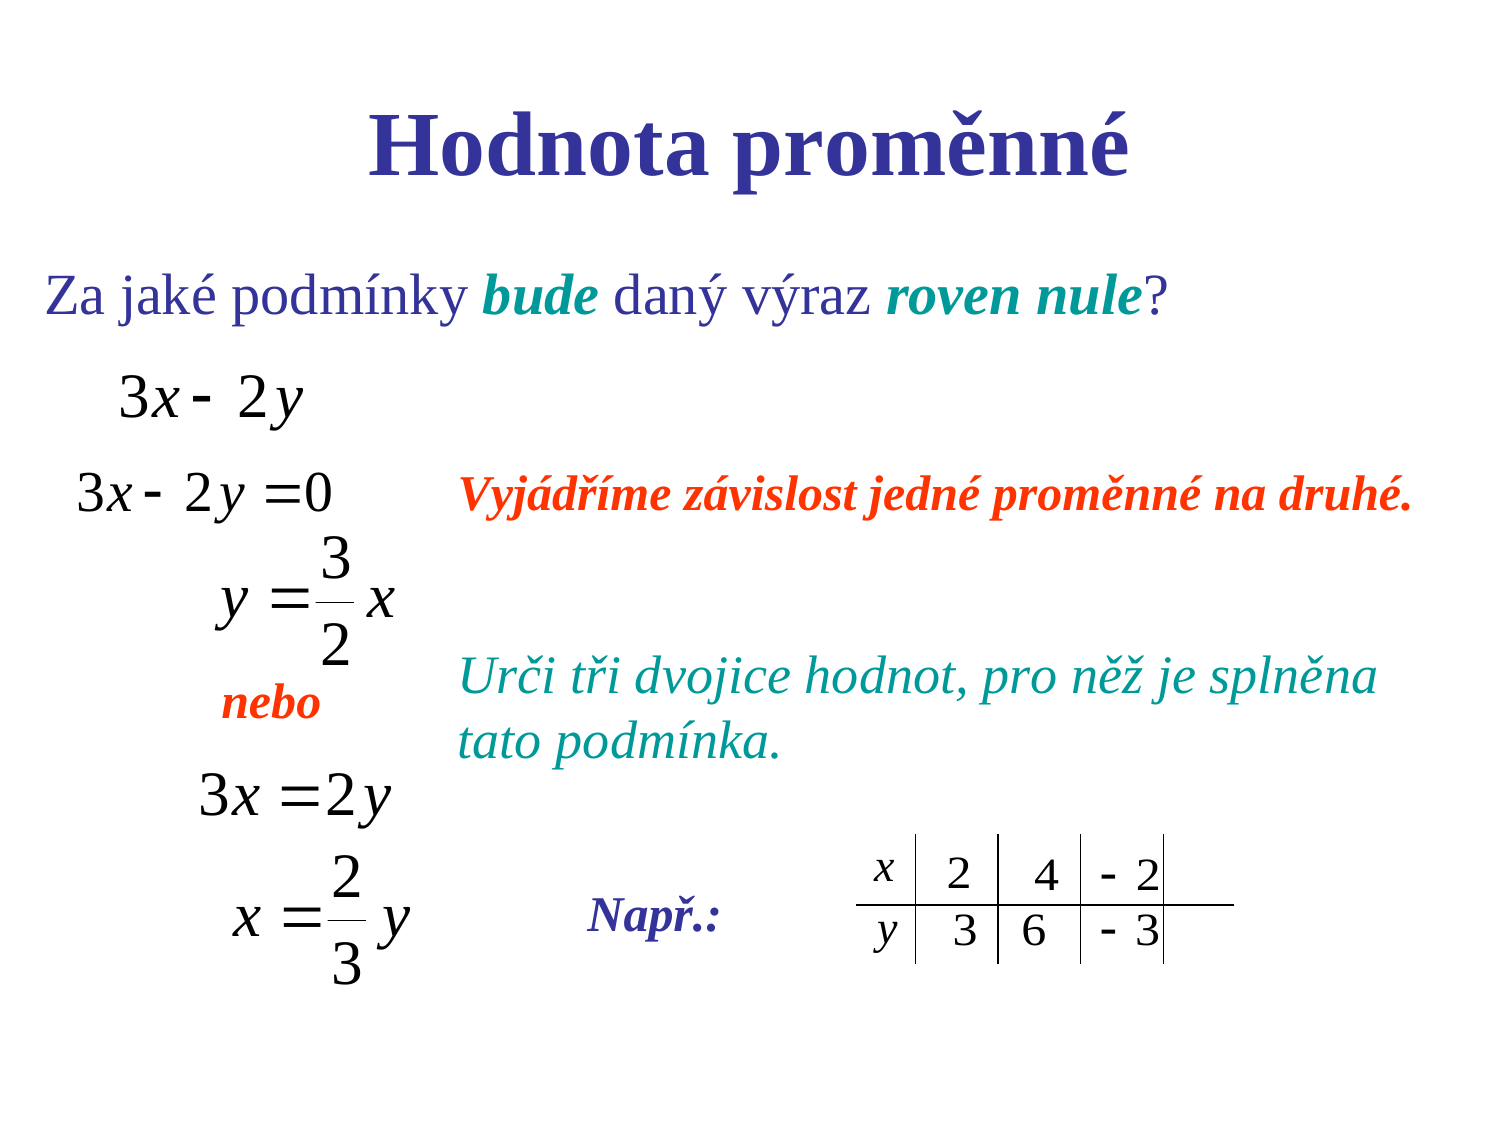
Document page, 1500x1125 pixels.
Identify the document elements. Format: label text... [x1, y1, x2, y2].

text_box Vyjádříme závislost jedné proměnné na druhé. [442, 397, 1500, 585]
chart [1093, 903, 1169, 958]
text_box [69, 458, 344, 536]
text_box Např.: [572, 857, 774, 965]
chart [1092, 847, 1168, 898]
text_box nebo [206, 645, 408, 752]
chart [866, 912, 909, 964]
chart [205, 517, 406, 681]
chart [939, 846, 981, 897]
chart [1026, 847, 1069, 898]
chart [111, 359, 317, 445]
text_box Urči tři dvojice hodnot, pro něž je splněna tato podmínka. [442, 609, 1459, 799]
chart [1014, 903, 1057, 958]
title Hodnota proměnné [75, 45, 1426, 233]
chart [190, 757, 422, 1000]
chart [946, 903, 985, 958]
chart [865, 851, 904, 894]
text_box Za jaké podmínky bude daný výraz roven nule? [29, 219, 1412, 362]
